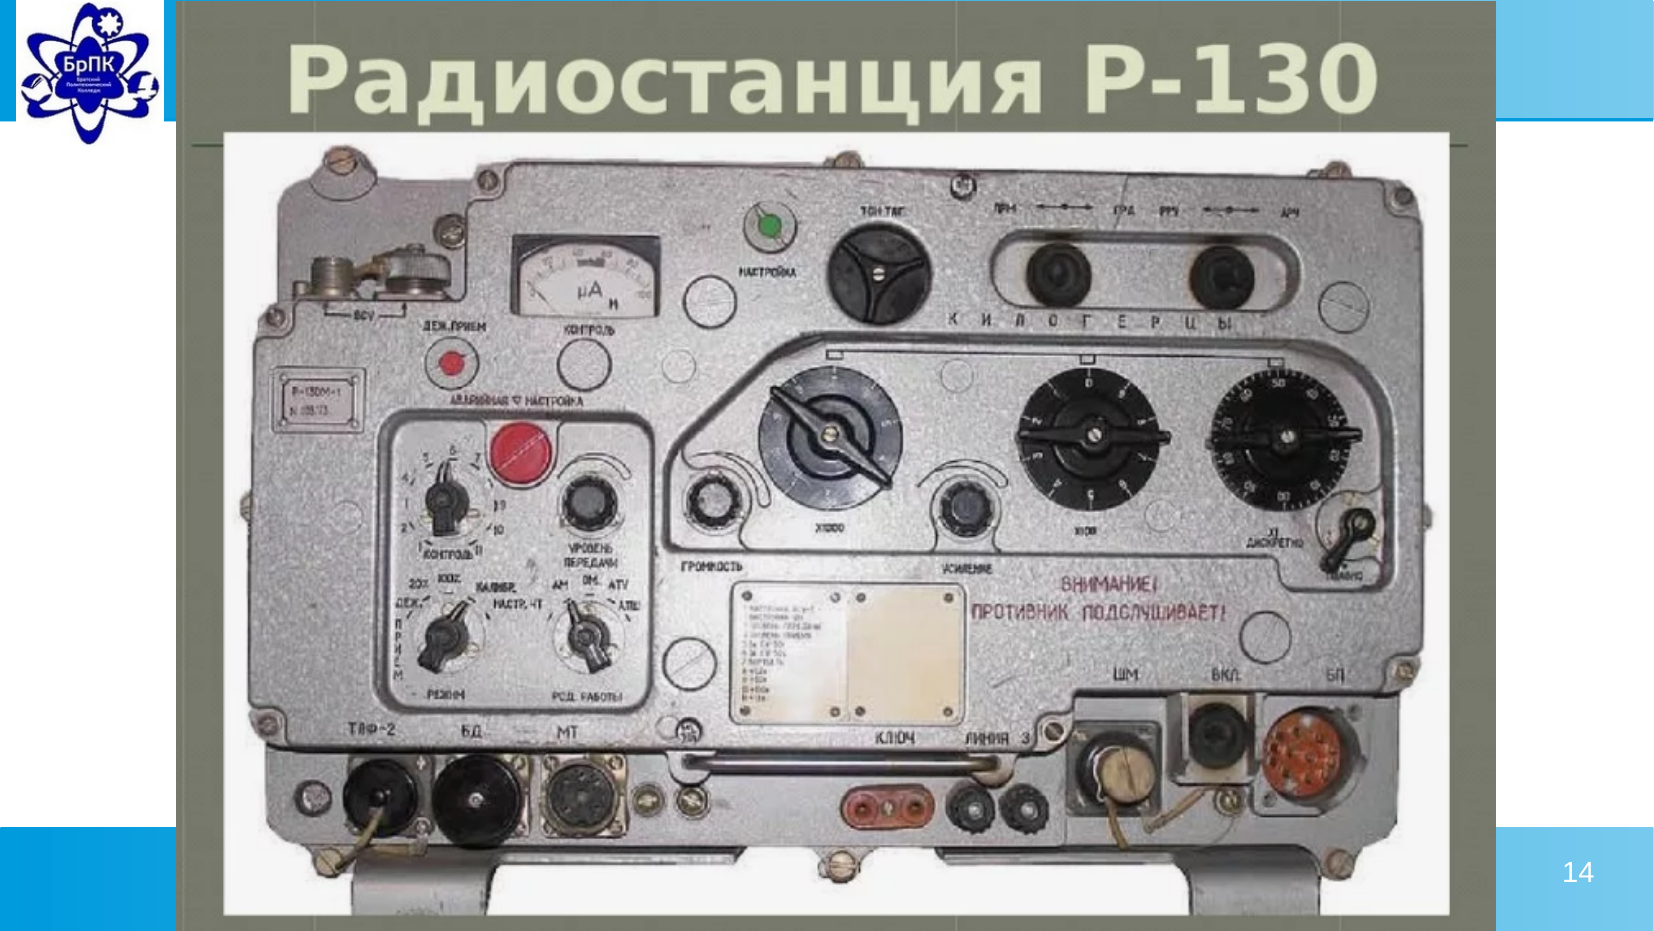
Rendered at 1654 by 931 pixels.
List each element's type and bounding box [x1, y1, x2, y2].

picture [16, 0, 164, 147]
picture [176, 1, 1496, 931]
